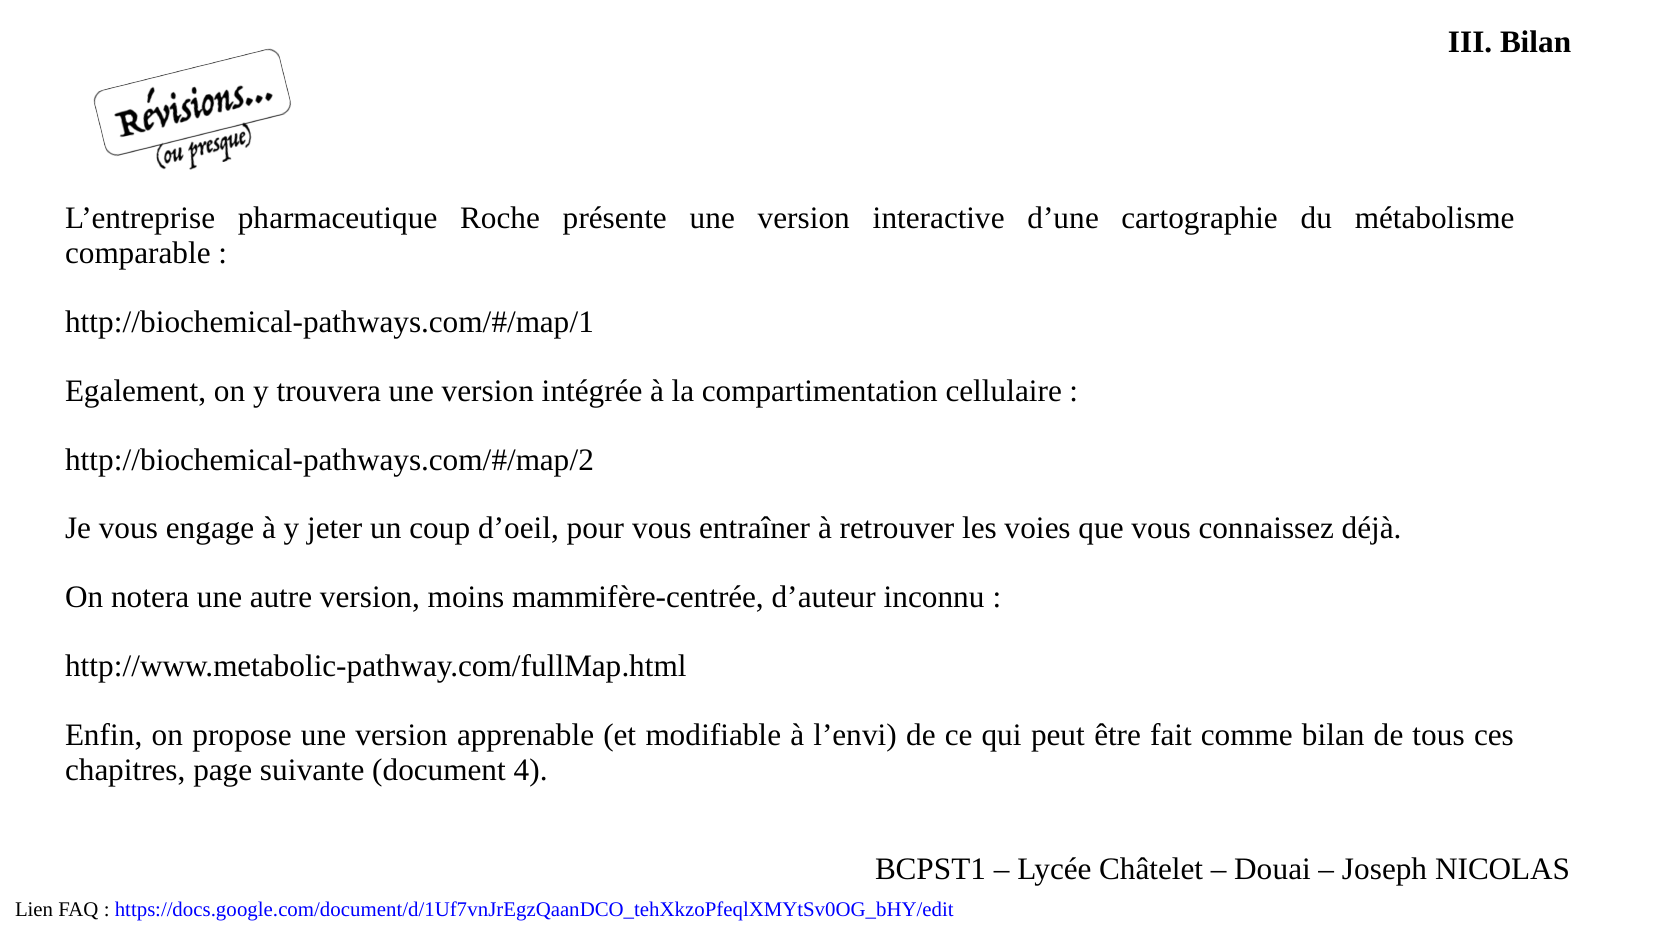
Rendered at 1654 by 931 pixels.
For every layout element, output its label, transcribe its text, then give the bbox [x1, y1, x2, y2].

picture [91, 46, 301, 189]
text_box III. Bilan [201, 5, 1572, 78]
text_box L’entreprise pharmaceutique Roche présente une version interactive d’une cartographie du métabolisme comparable : http://biochemical-pathways.com/#/map/1 Egalement, on y trouvera une version intégrée à la compartimentation cellulaire : http://biochemical-pathways.com/#/map/2 Je vous engage à y jeter un coup d’oeil, pour vous entraîner à retrouver les voies que vous connaissez déjà. On notera une autre version, moins mammifère-centrée, d’auteur inconnu : http://www.metabolic-pathway.com/fullMap.html Enfin, on propose une version apprenable (et modifiable à l’envi) de ce qui peut être fait comme bilan de tous ces chapitres, page suivante (document 4). [64, 200, 1517, 926]
text_box BCPST1 – Lycée Châtelet – Douai – Joseph NICOLAS [1517, 832, 1571, 905]
text_box Lien FAQ : https://docs.google.com/document/d/1Uf7vnJrEgzQaanDCO_tehXkzoPfeqlXMYtSv0OG_bHY/edit [0, 897, 993, 931]
